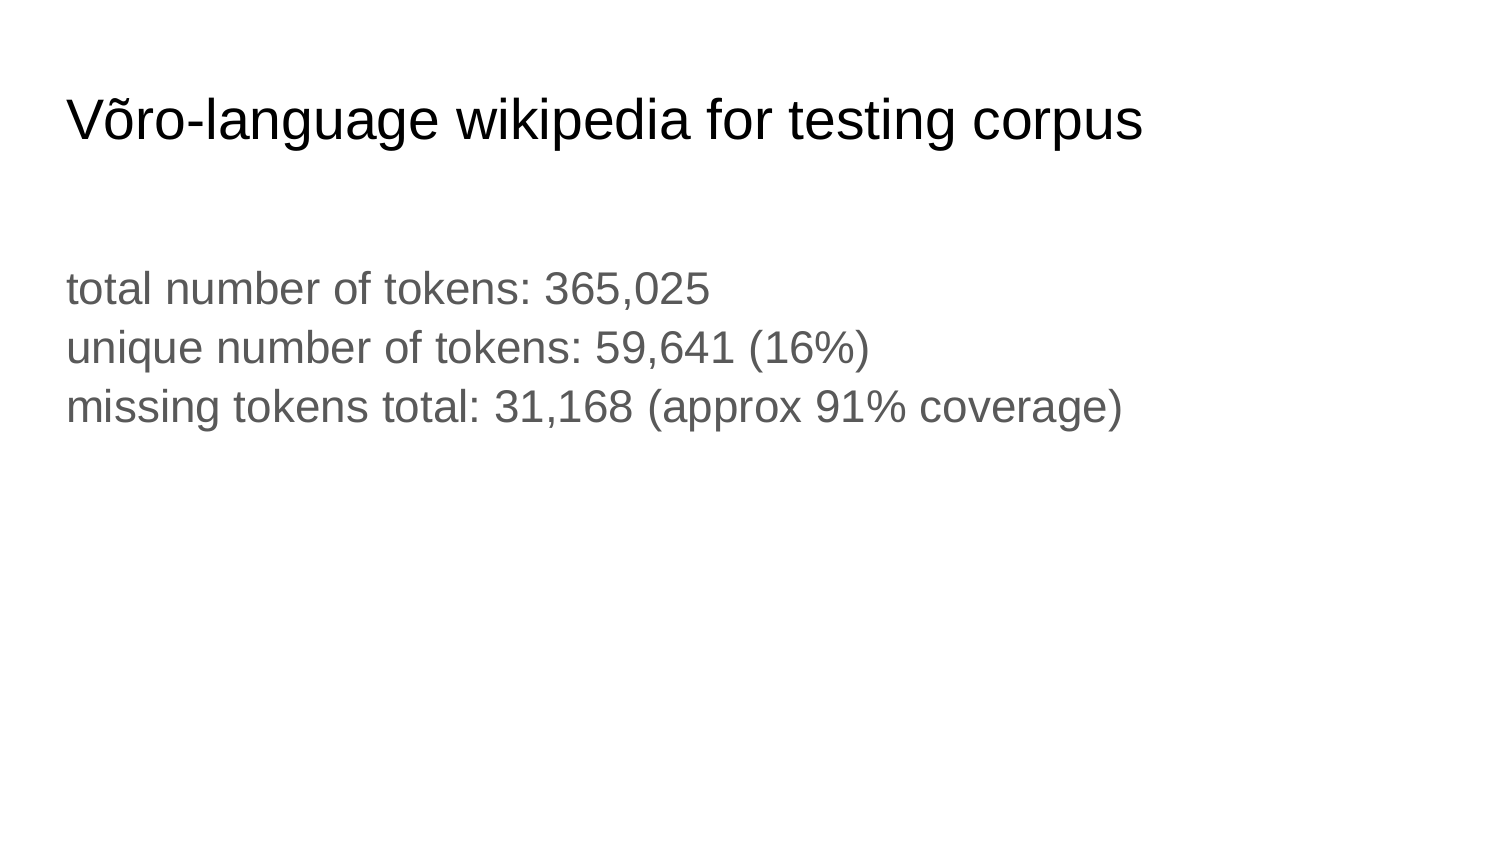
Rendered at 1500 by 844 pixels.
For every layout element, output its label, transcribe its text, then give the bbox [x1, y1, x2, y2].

list total number of tokens: 365,025 unique number of tokens: 59,641 (16%) missing tokens total: 31,168 (approx 91% coverage) [51, 189, 1449, 750]
title Võro-language wikipedia for testing corpus [51, 72, 1449, 167]
